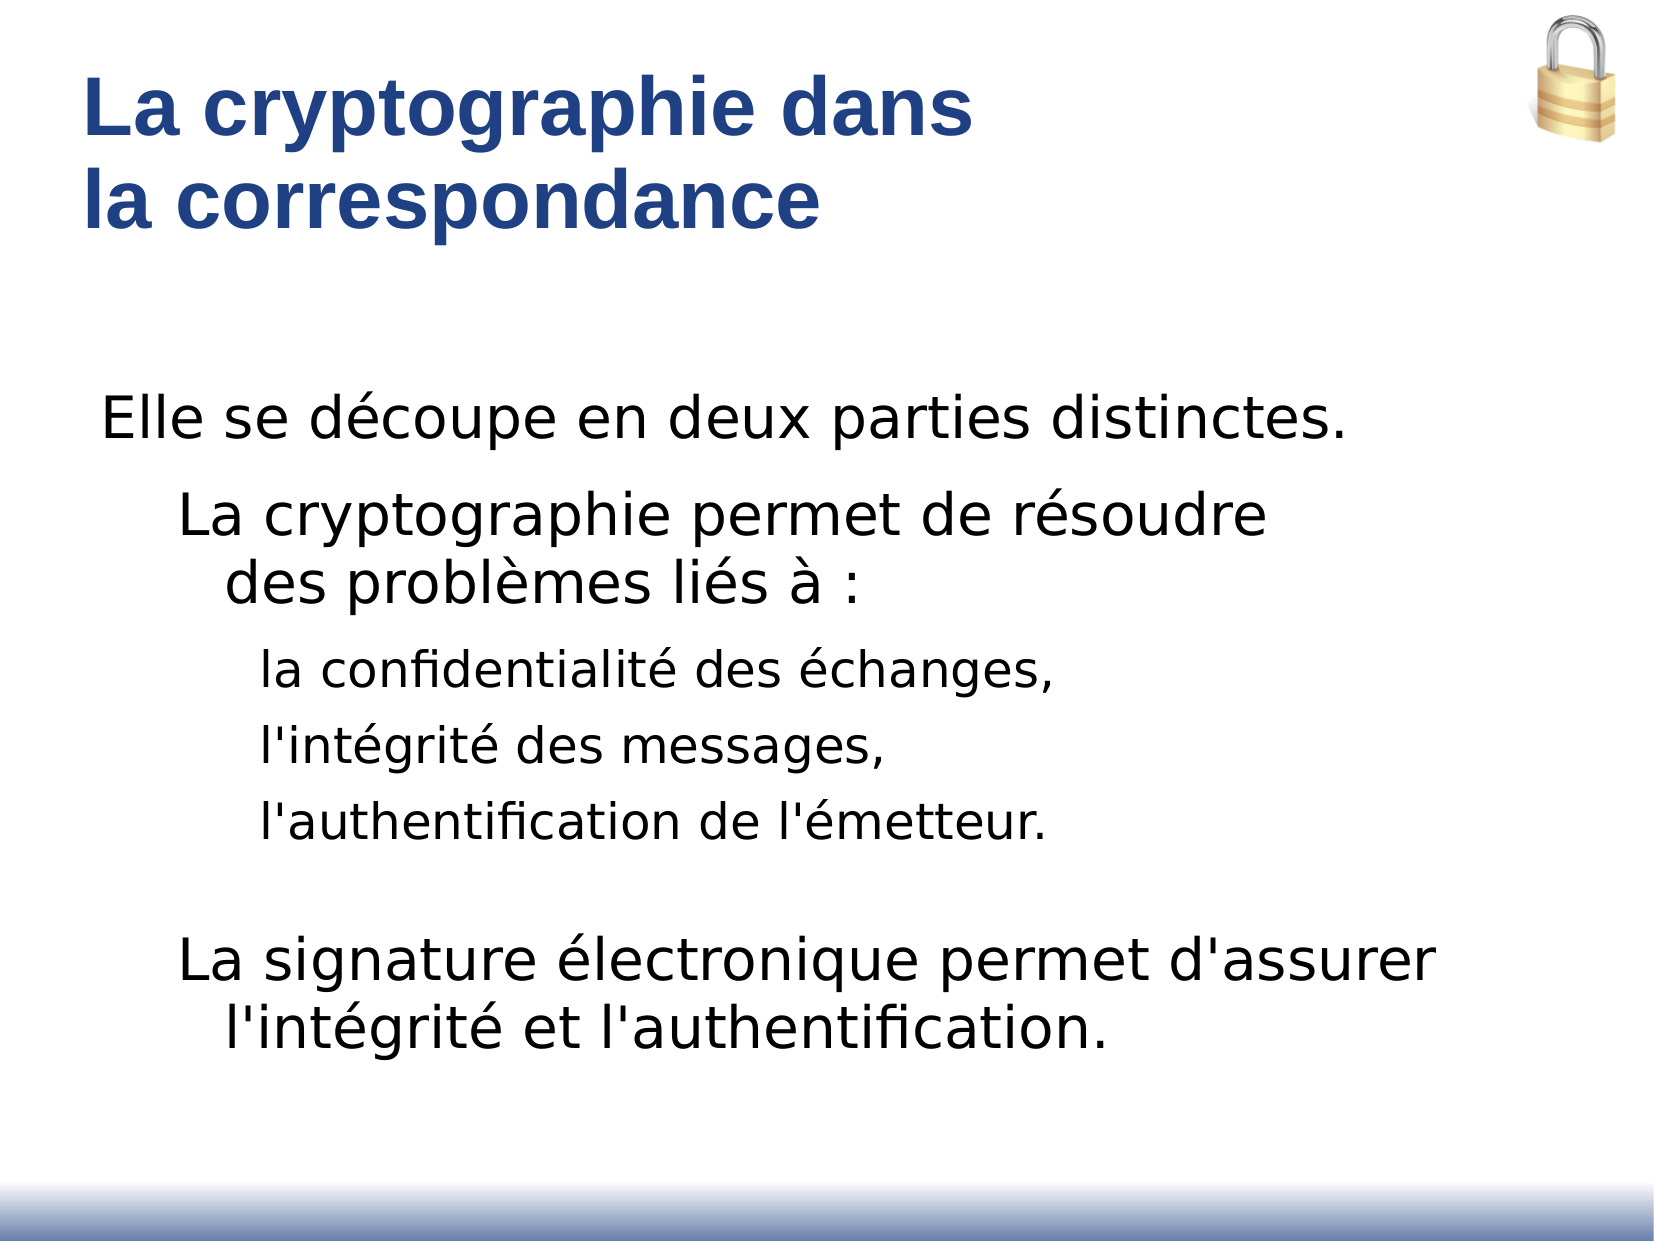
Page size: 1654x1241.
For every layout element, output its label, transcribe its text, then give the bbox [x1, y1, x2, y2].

picture [1505, 11, 1642, 148]
list Elle se découpe en deux parties distinctes. La cryptographie permet de résoudre des problèmes liés à : la confidentialité des échanges, l'intégrité des messages, l'authentification de l'émetteur. La signature électronique permet d'assurer l'intégrité et l'authentification. [82, 324, 1571, 1123]
title La cryptographie dans la correspondance [82, 56, 1571, 250]
